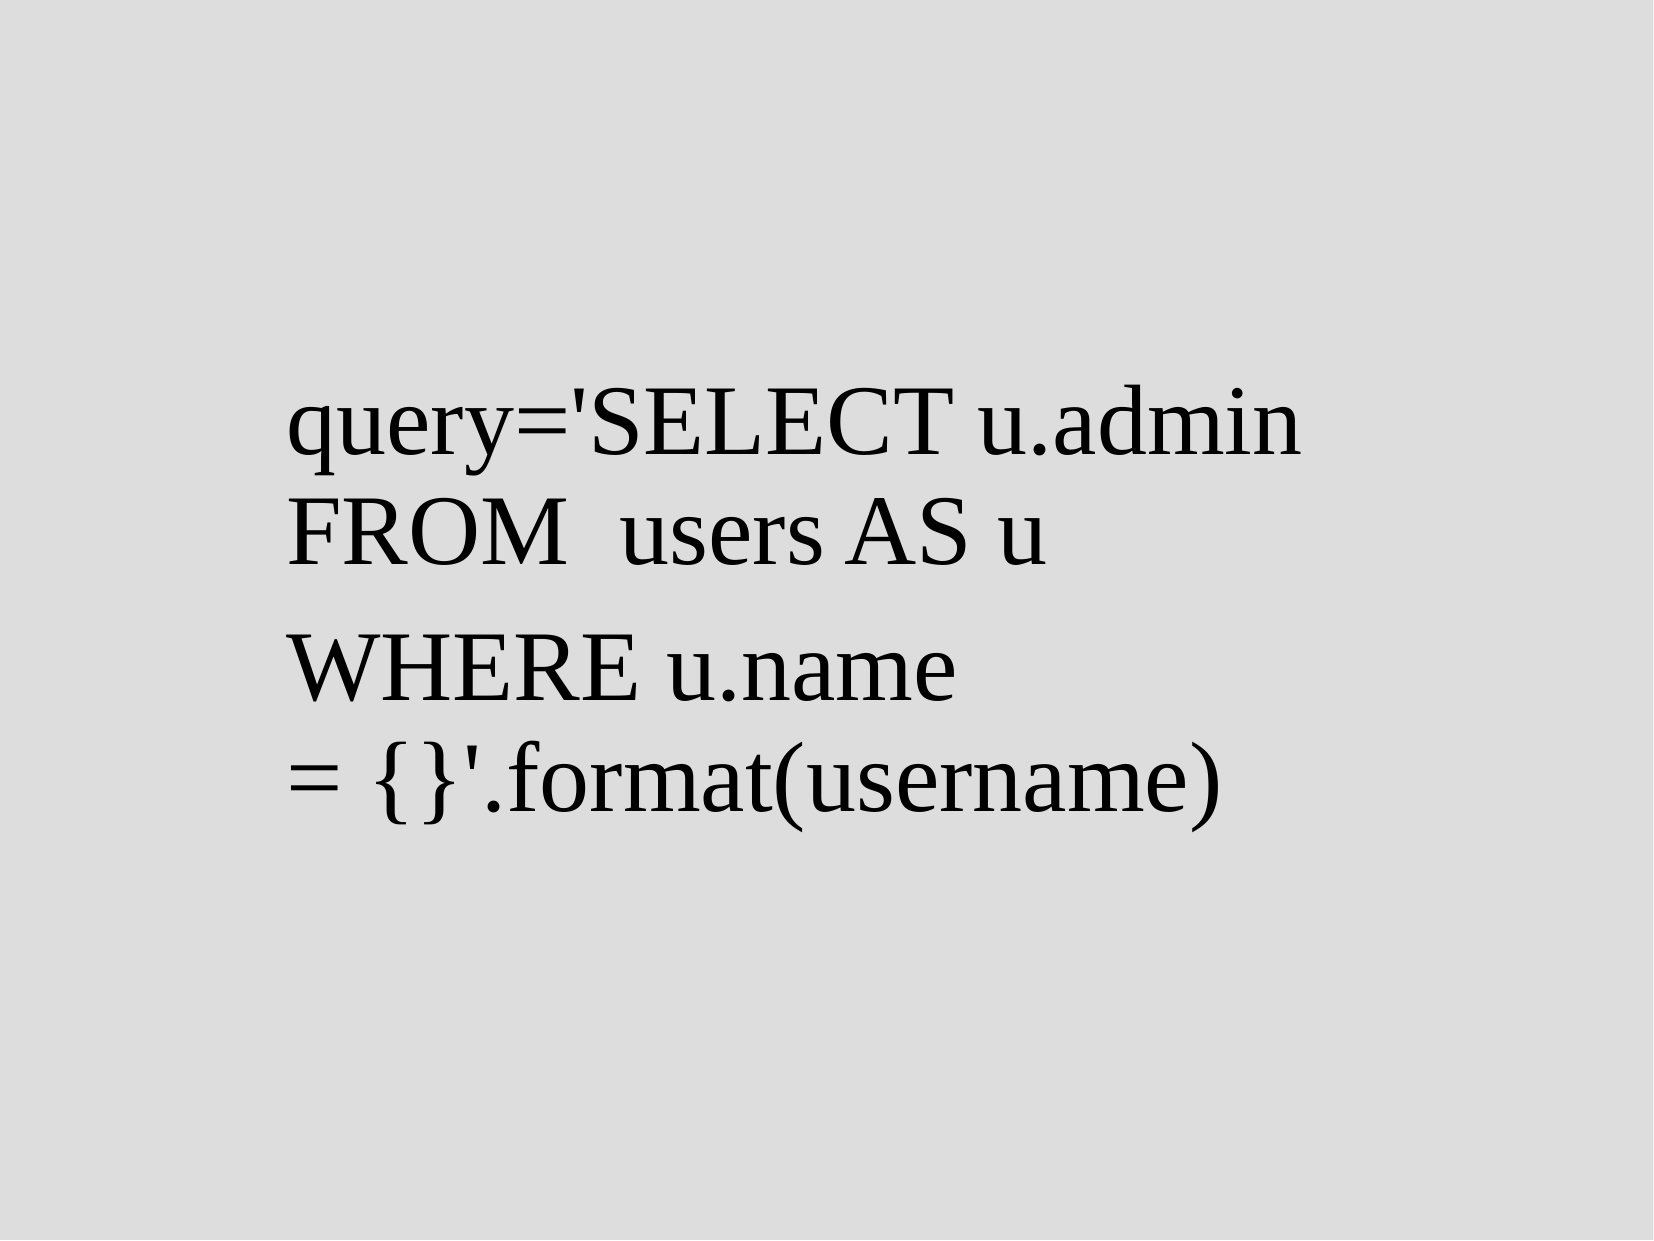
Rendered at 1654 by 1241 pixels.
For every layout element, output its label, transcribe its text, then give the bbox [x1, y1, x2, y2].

subtitle [82, 49, 1571, 1010]
text_box query='SELECT u.admin FROM users AS u WHERE u.name = {}'.format(username) [271, 357, 1473, 841]
